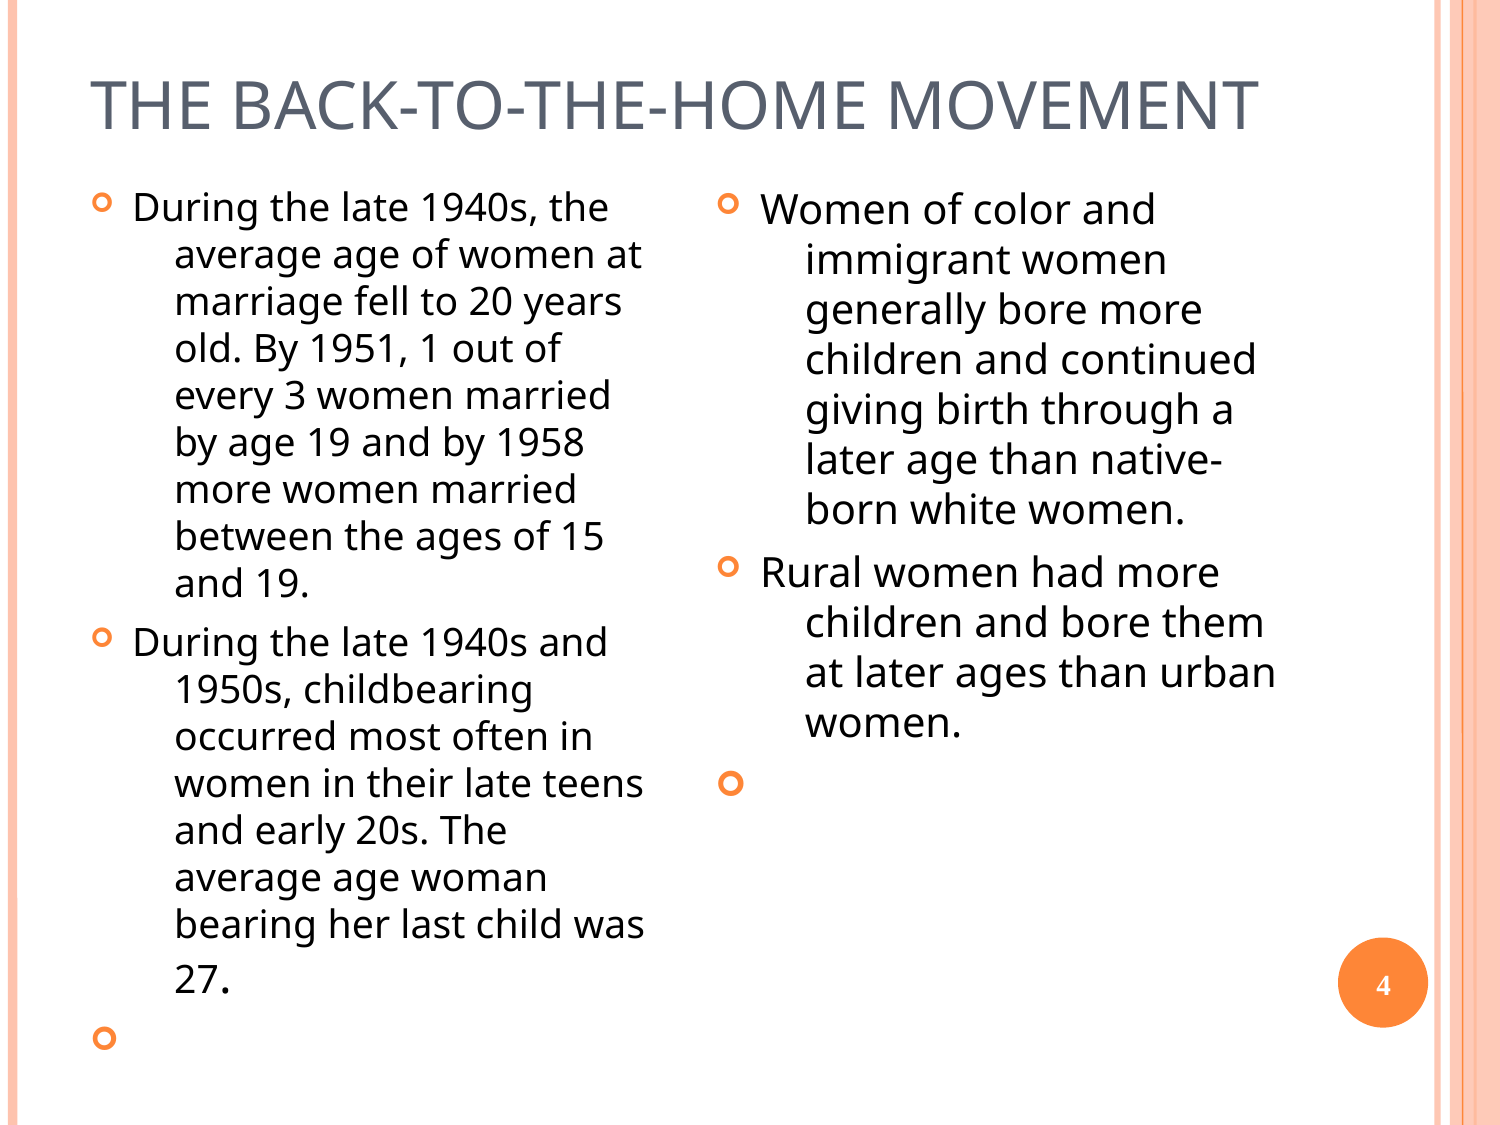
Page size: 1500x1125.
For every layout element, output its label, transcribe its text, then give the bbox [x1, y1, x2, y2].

text_box [1333, 940, 1434, 1027]
list Women of color and immigrant women generally bore more children and continued giving birth through a later age than native-born white women. Rural women had more children and bore them at later ages than urban women. [700, 174, 1301, 1013]
list During the late 1940s, the average age of women at marriage fell to 20 years old. By 1951, 1 out of every 3 women married by age 19 and by 1958 more women married between the ages of 15 and 19. During the late 1940s and 1950s, childbearing occurred most often in women in their late teens and early 20s. The average age woman bearing her last child was 27. [75, 174, 676, 1013]
title The Back-to-the-Home Movement [75, 45, 1300, 150]
